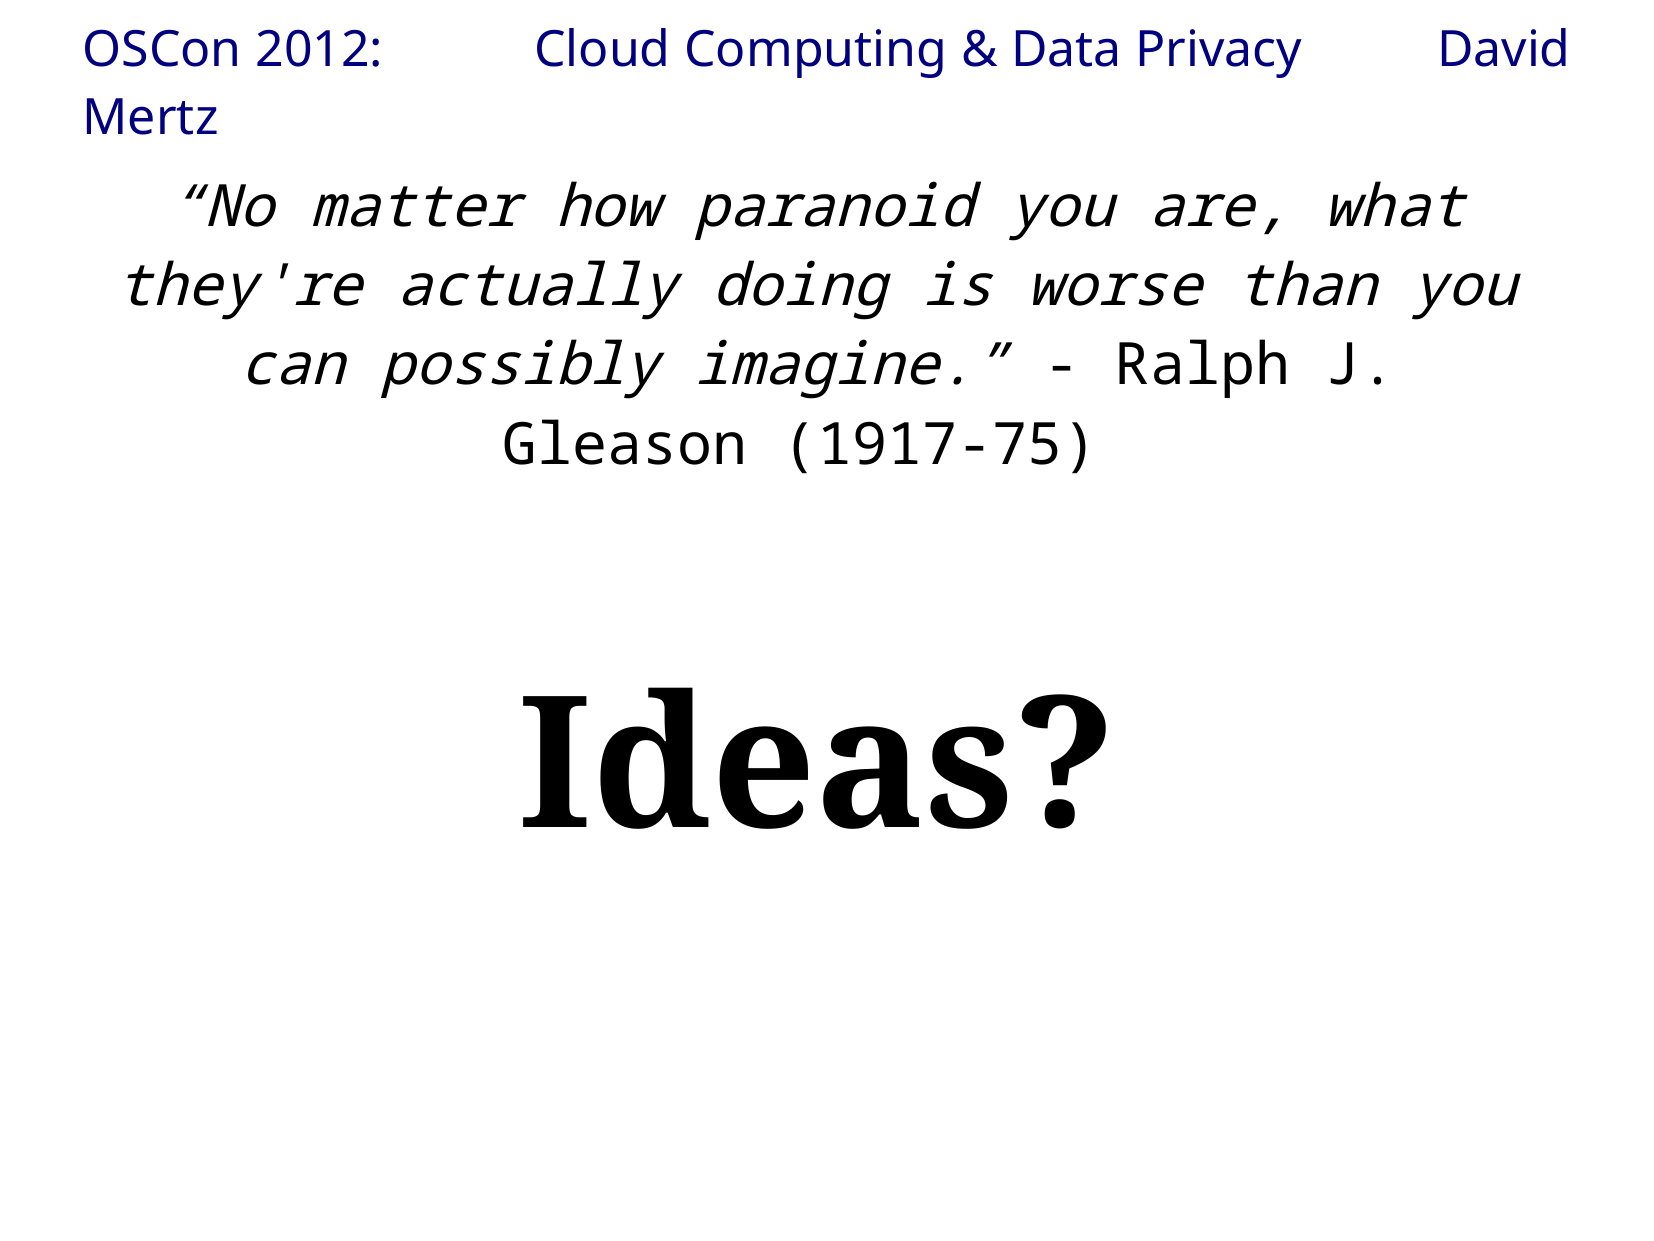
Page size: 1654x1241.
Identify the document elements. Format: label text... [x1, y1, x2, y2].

title OSCon 2012: Cloud Computing & Data Privacy David Mertz [82, 49, 1571, 113]
list “No matter how paranoid you are, what they're actually doing is worse than you can possibly imagine.” - Ralph J. Gleason (1917-75) Ideas? [105, 164, 1531, 1107]
